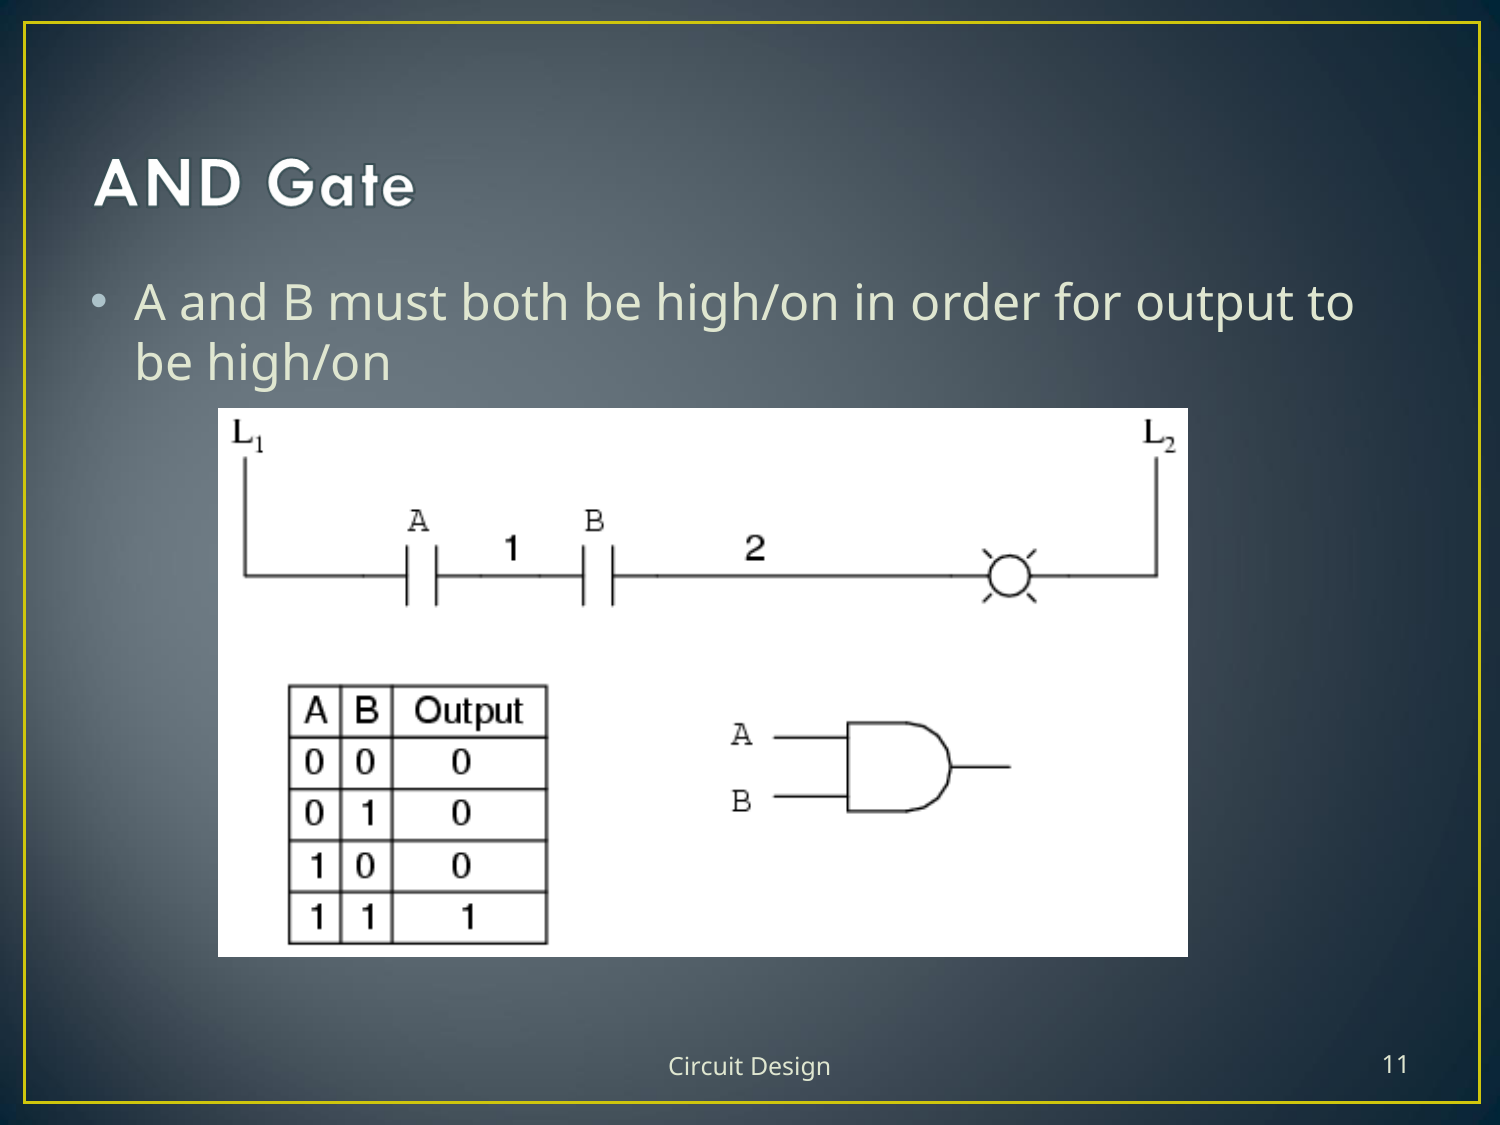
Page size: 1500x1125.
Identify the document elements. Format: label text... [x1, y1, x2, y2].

list A and B must both be high/on in order for output to be high/on [75, 262, 1426, 398]
text_box <number> [1074, 1035, 1426, 1096]
text_box [45, 45, 1426, 272]
text_box Circuit Design [464, 1035, 1036, 1096]
picture [0, 0, 1500, 1125]
